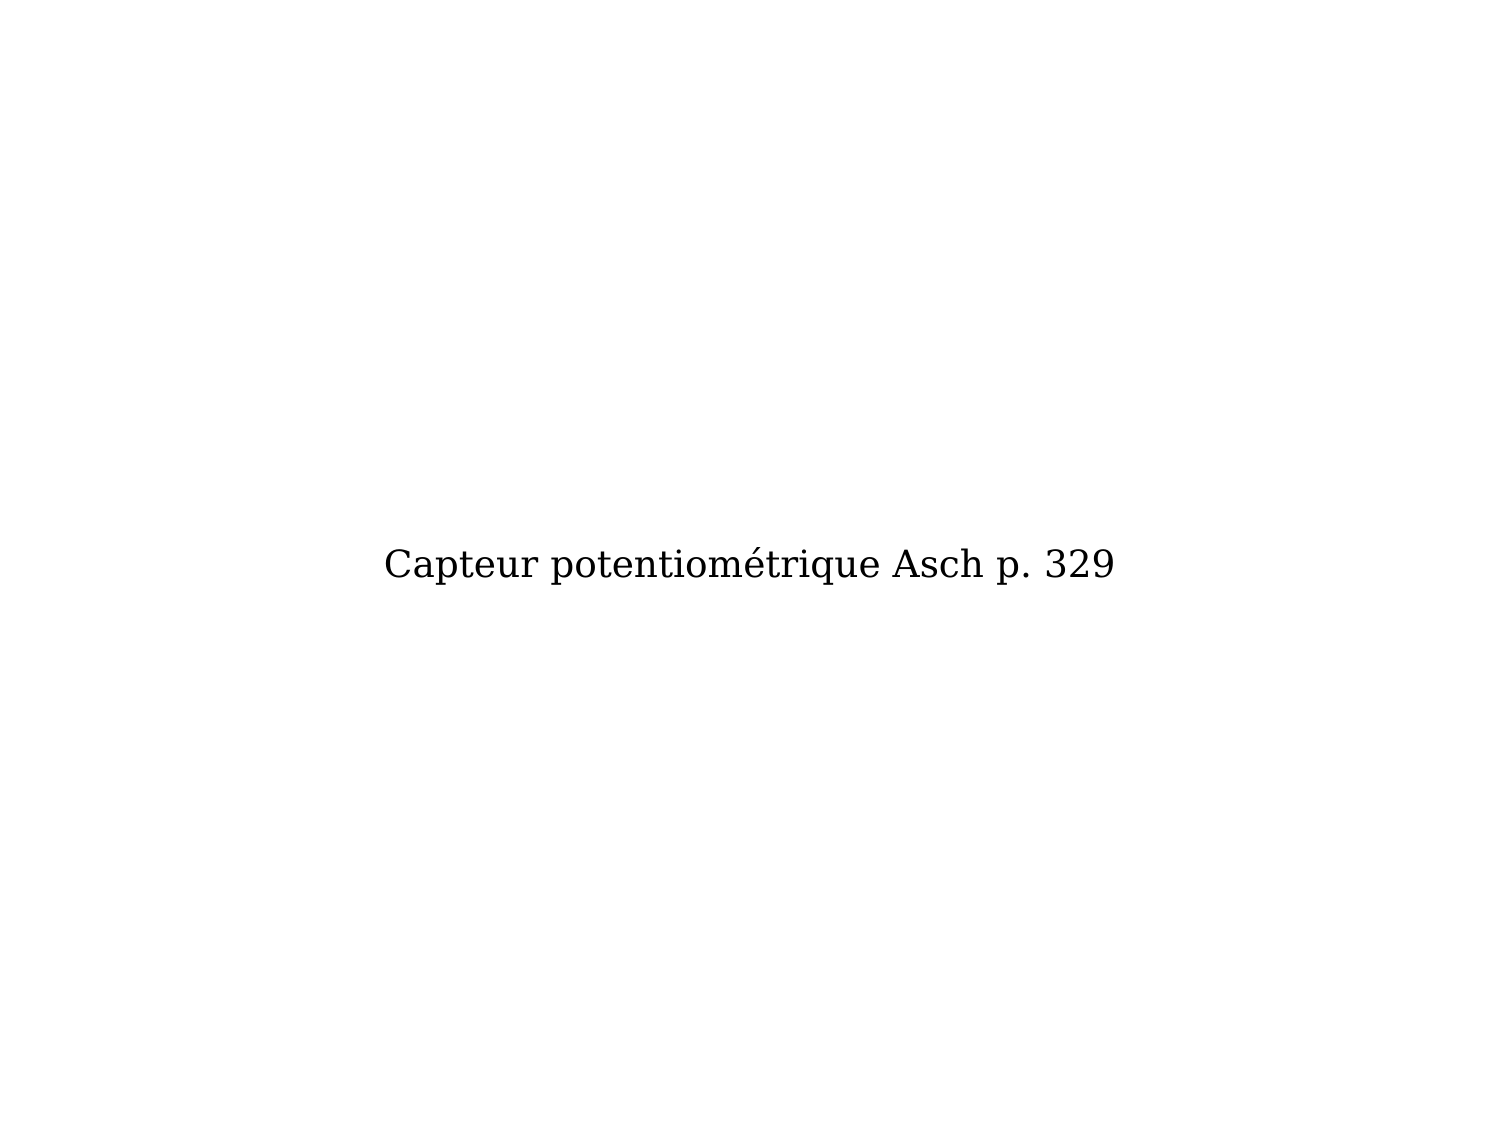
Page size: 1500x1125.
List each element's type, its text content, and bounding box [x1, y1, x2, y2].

text_box Capteur potentiométrique Asch p. 329 [369, 532, 1131, 592]
